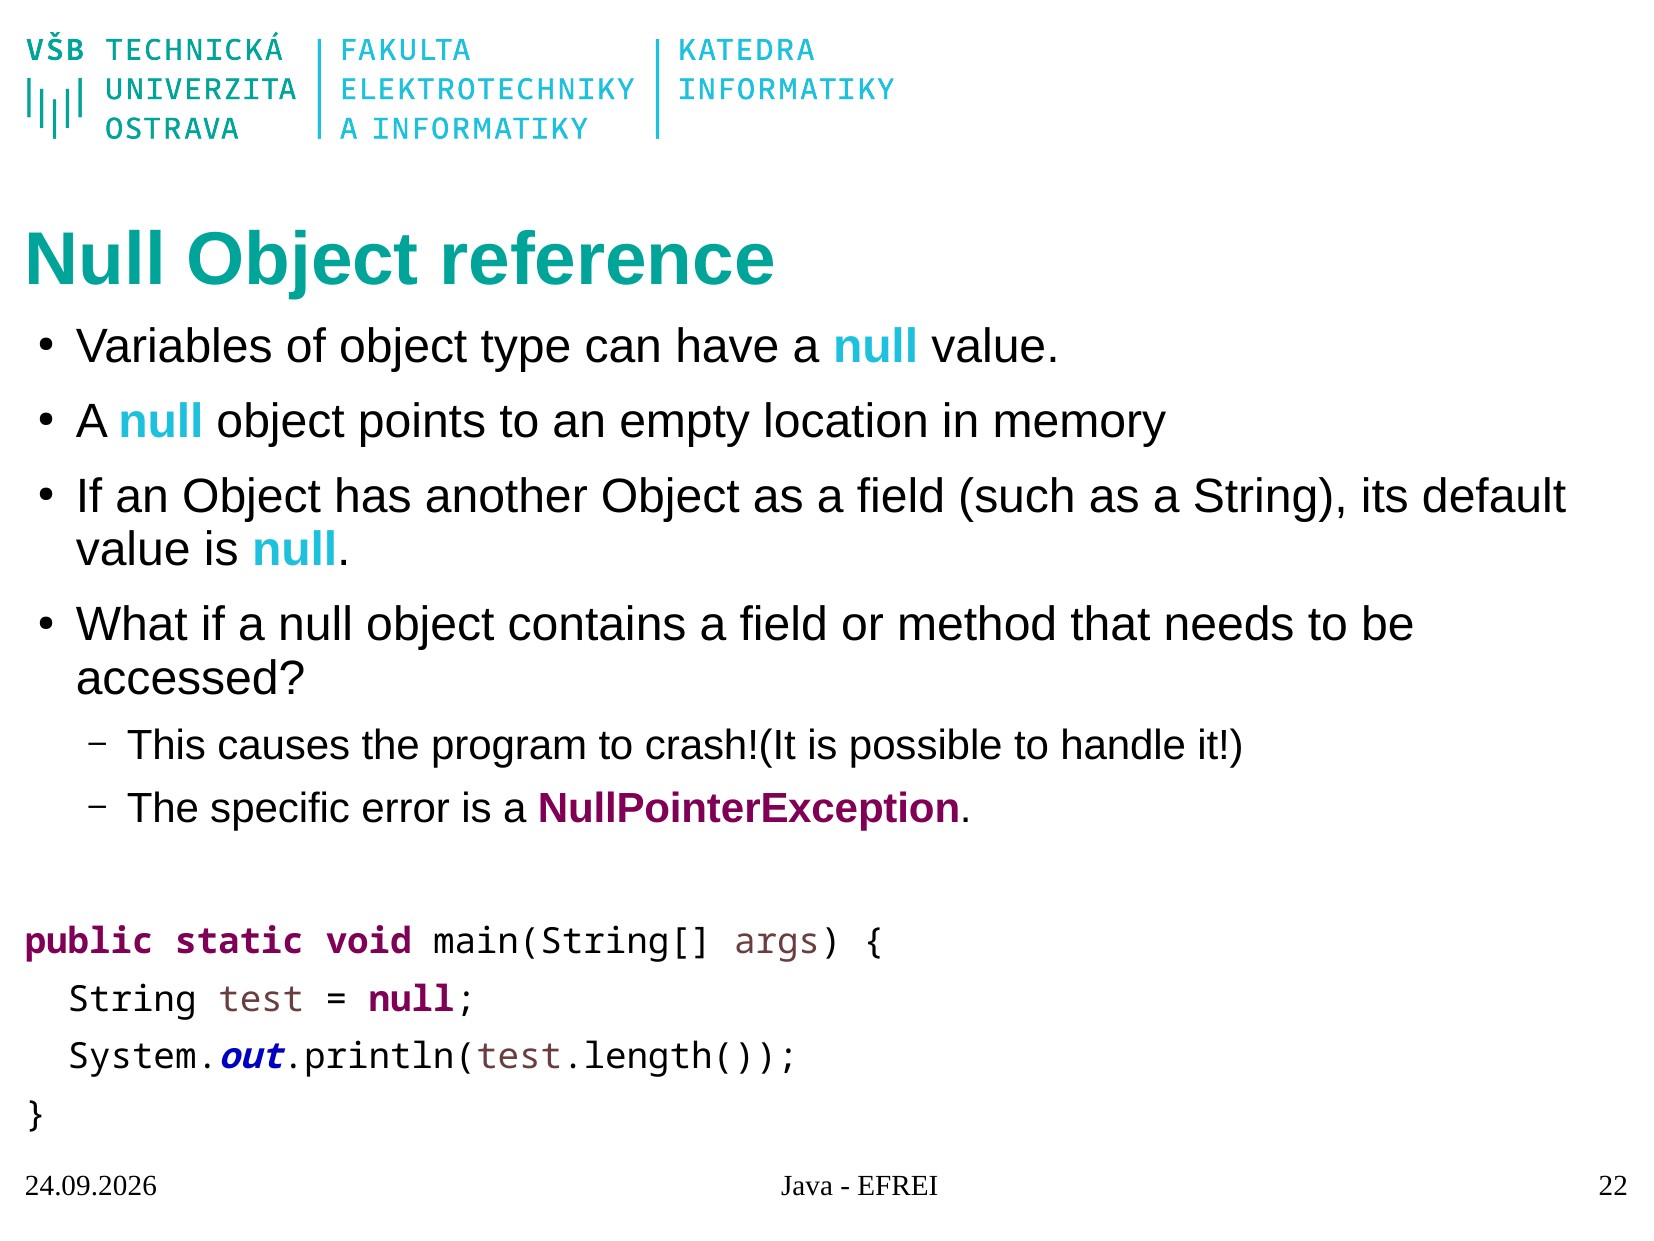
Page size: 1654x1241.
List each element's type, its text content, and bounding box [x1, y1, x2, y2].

list Variables of object type can have a null value. A null object points to an empty location in memory If an Object has another Object as a field (such as a String), its default value is null. What if a null object contains a field or method that needs to be accessed? This causes the program to crash!(It is possible to handle it!) The specific error is a NullPointerException. public static void main(String[] args) { String test = null; System.out.println(test.length()); } [24, 318, 1629, 1146]
title Null Object reference [24, 169, 1629, 300]
picture [26, 31, 894, 139]
